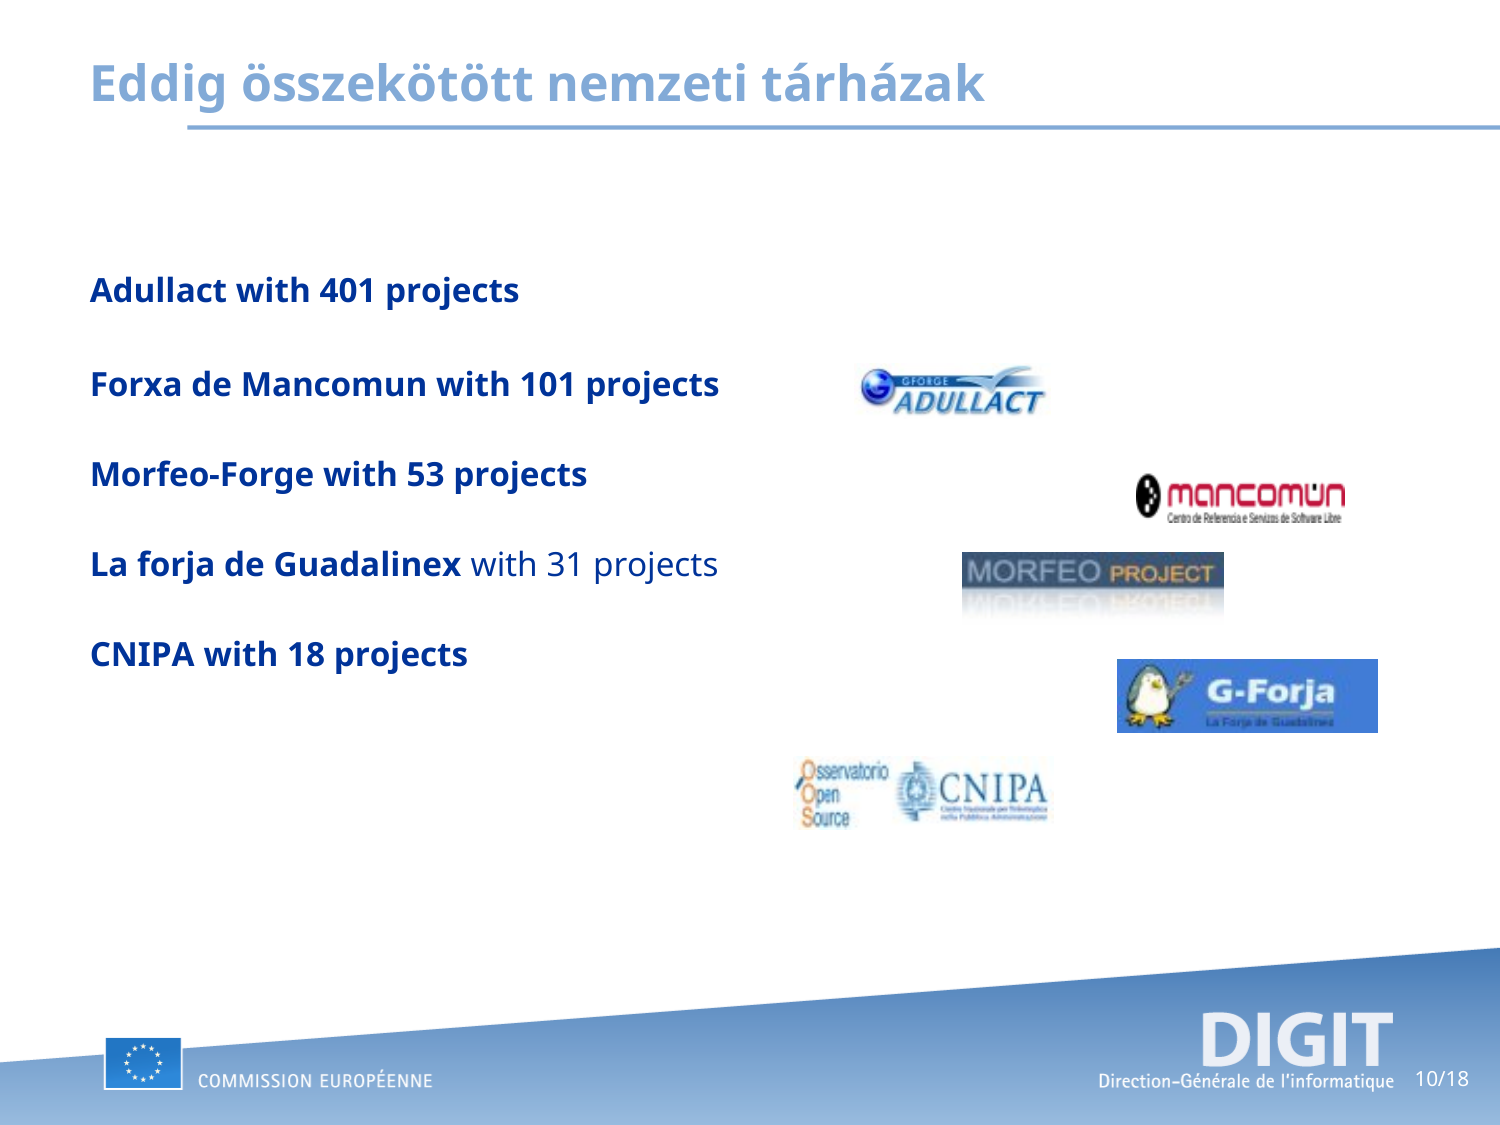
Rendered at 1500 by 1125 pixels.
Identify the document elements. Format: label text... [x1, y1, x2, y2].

list Adullact with 401 projects Forxa de Mancomun with 101 projects Morfeo-Forge with 53 projects La forja de Guadalinex with 31 projects CNIPA with 18 projects [75, 262, 827, 1006]
title Eddig összekötött nemzeti tárházak [75, 45, 1426, 233]
picture [0, 0, 1500, 1125]
